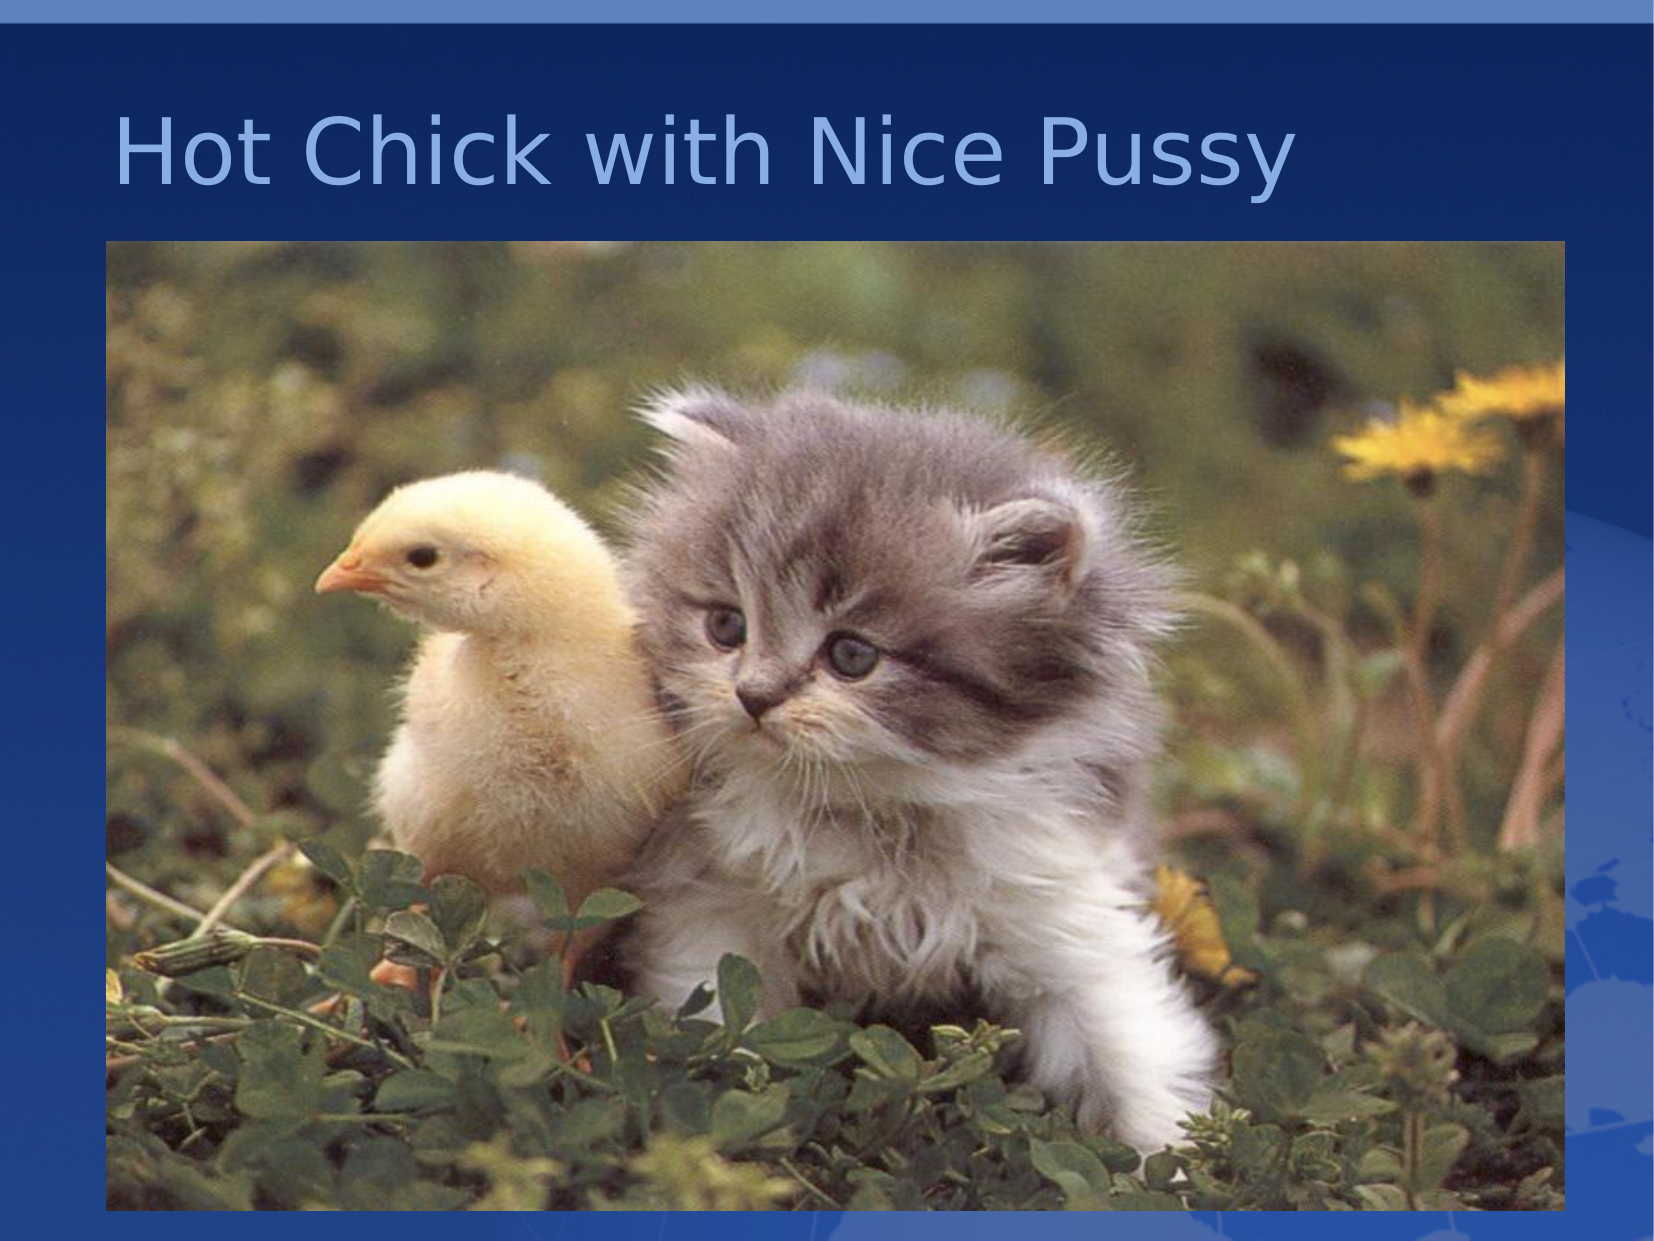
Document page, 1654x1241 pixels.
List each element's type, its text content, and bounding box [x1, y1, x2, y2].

title Hot Chick with Nice Pussy [82, 49, 1571, 257]
picture [0, 0, 1654, 1241]
